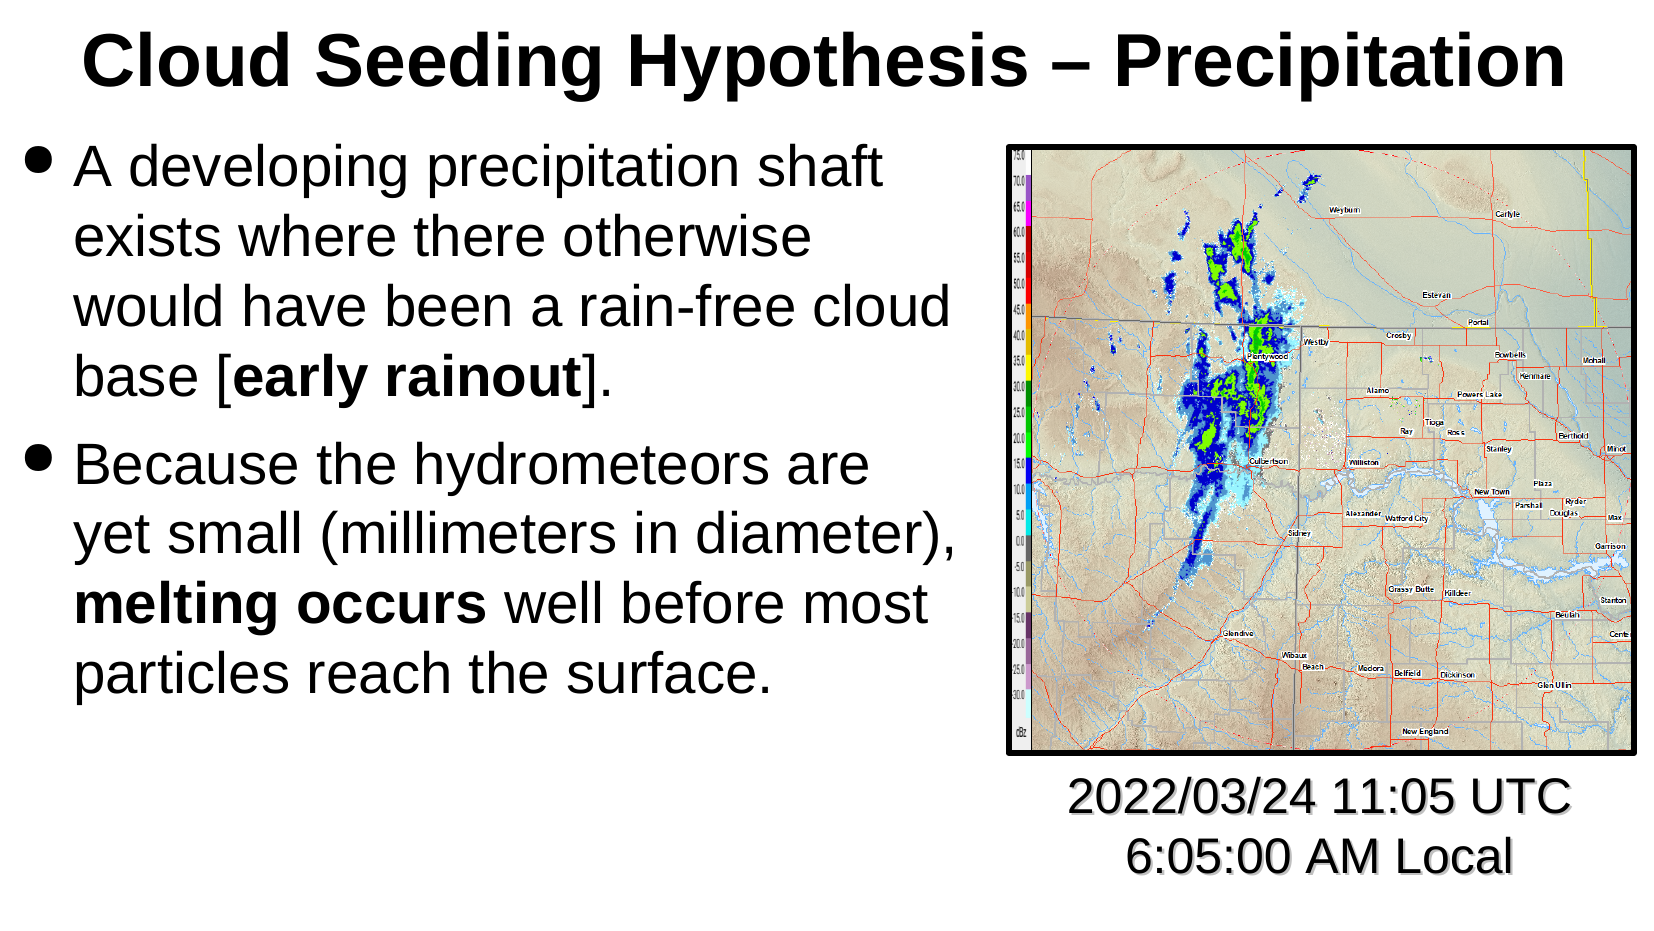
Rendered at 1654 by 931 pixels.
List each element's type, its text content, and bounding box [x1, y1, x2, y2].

text_box 2022/03/24 11:05 UTC 6:05:00 AM Local [1000, 762, 1639, 901]
text_box A developing precipitation shaft exists where there otherwise would have been a rain-free cloud base [early rainout]. Because the hydrometeors are yet small (millimeters in diameter), melting occurs well before most particles reach the surface. [4, 120, 976, 714]
picture [1011, 150, 1631, 751]
title Cloud Seeding Hypothesis – Precipitation [0, 5, 1654, 107]
